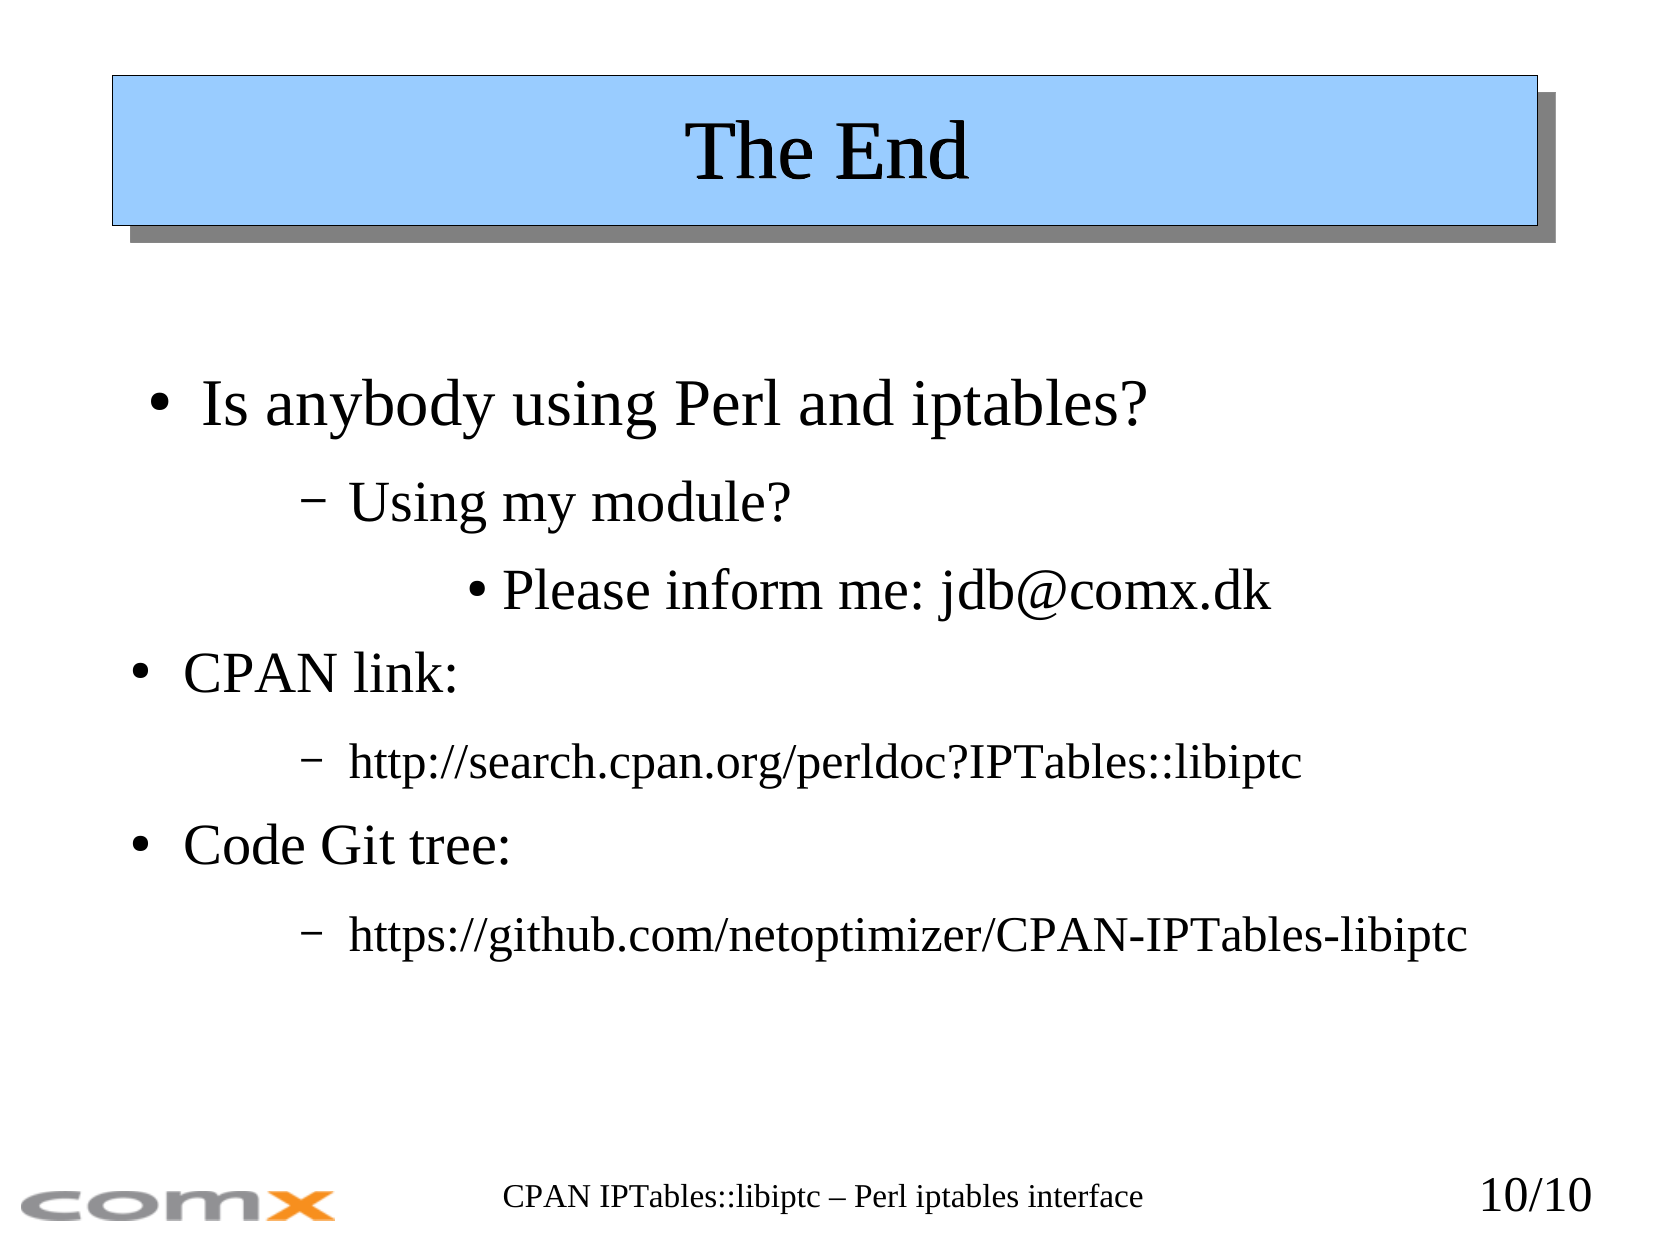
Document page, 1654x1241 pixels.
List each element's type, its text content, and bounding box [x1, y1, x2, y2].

list Is anybody using Perl and iptables? Using my module? Please inform me: jdb@comx.dk CPAN link: http://search.cpan.org/perldoc?IPTables::libiptc Code Git tree: https://github.com/netoptimizer/CPAN-IPTables-libiptc [112, 262, 1538, 1126]
picture [21, 1191, 335, 1221]
title The End [116, 75, 1538, 226]
